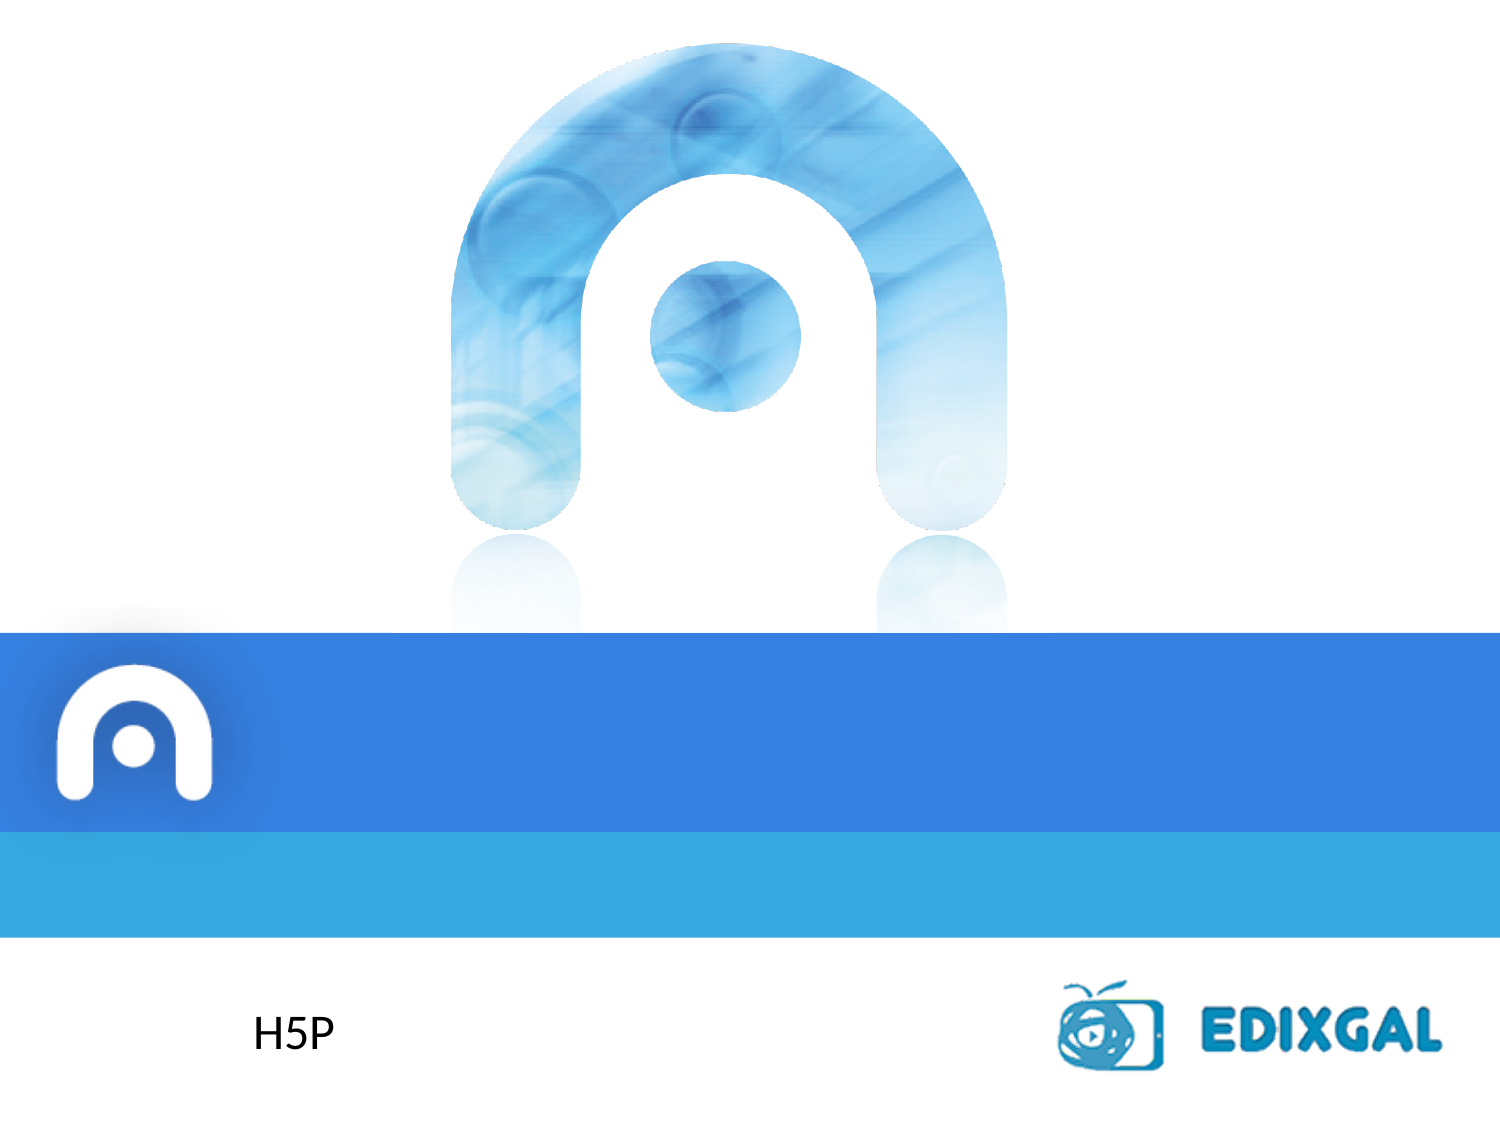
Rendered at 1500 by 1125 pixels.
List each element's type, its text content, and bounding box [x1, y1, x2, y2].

picture [0, 607, 292, 876]
text_box H5P [153, 992, 905, 1067]
picture [1051, 979, 1452, 1075]
picture [392, 23, 1055, 633]
text_box [0, 632, 1500, 938]
